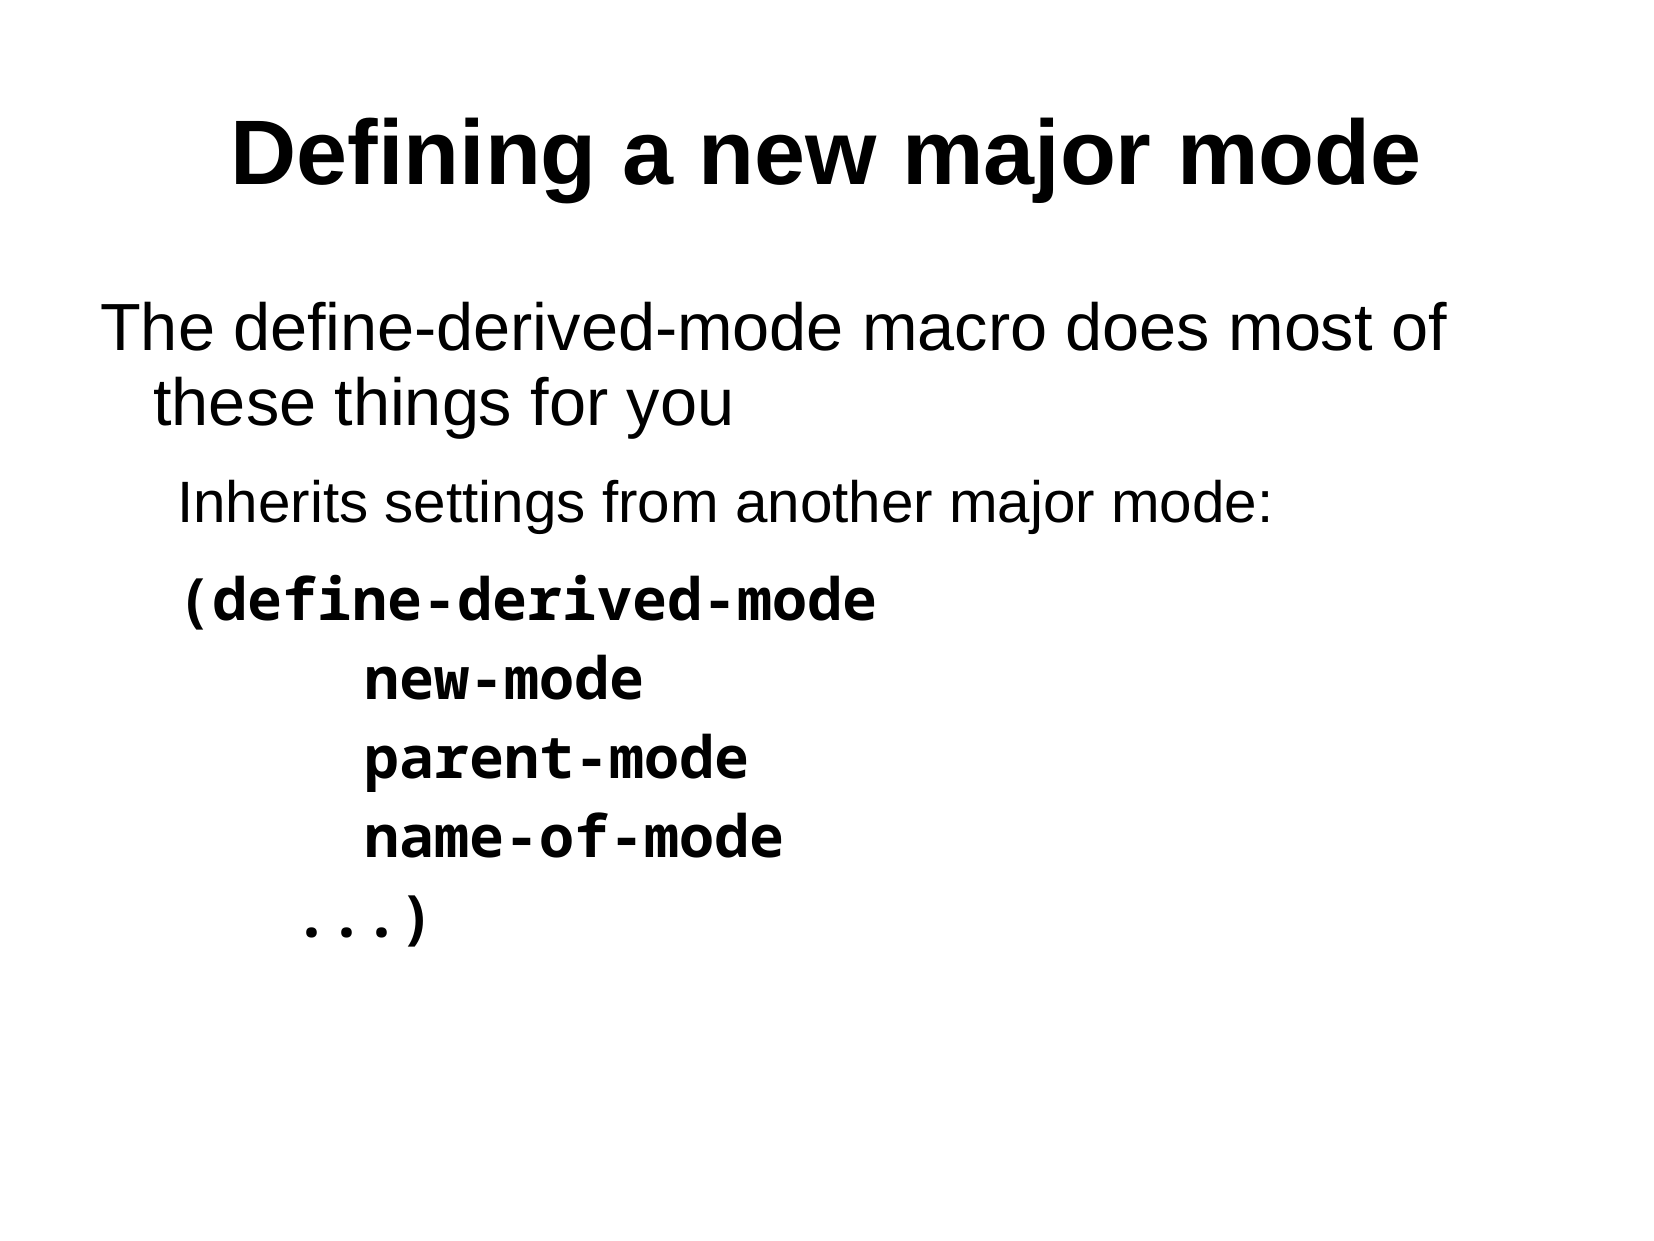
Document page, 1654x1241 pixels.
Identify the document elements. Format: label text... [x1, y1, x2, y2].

title Defining a new major mode [82, 56, 1571, 250]
list The define-derived-mode macro does most of these things for you Inherits settings from another major mode: (define-derived-mode new-mode parent-mode name-of-mode ...) [82, 290, 1571, 1094]
